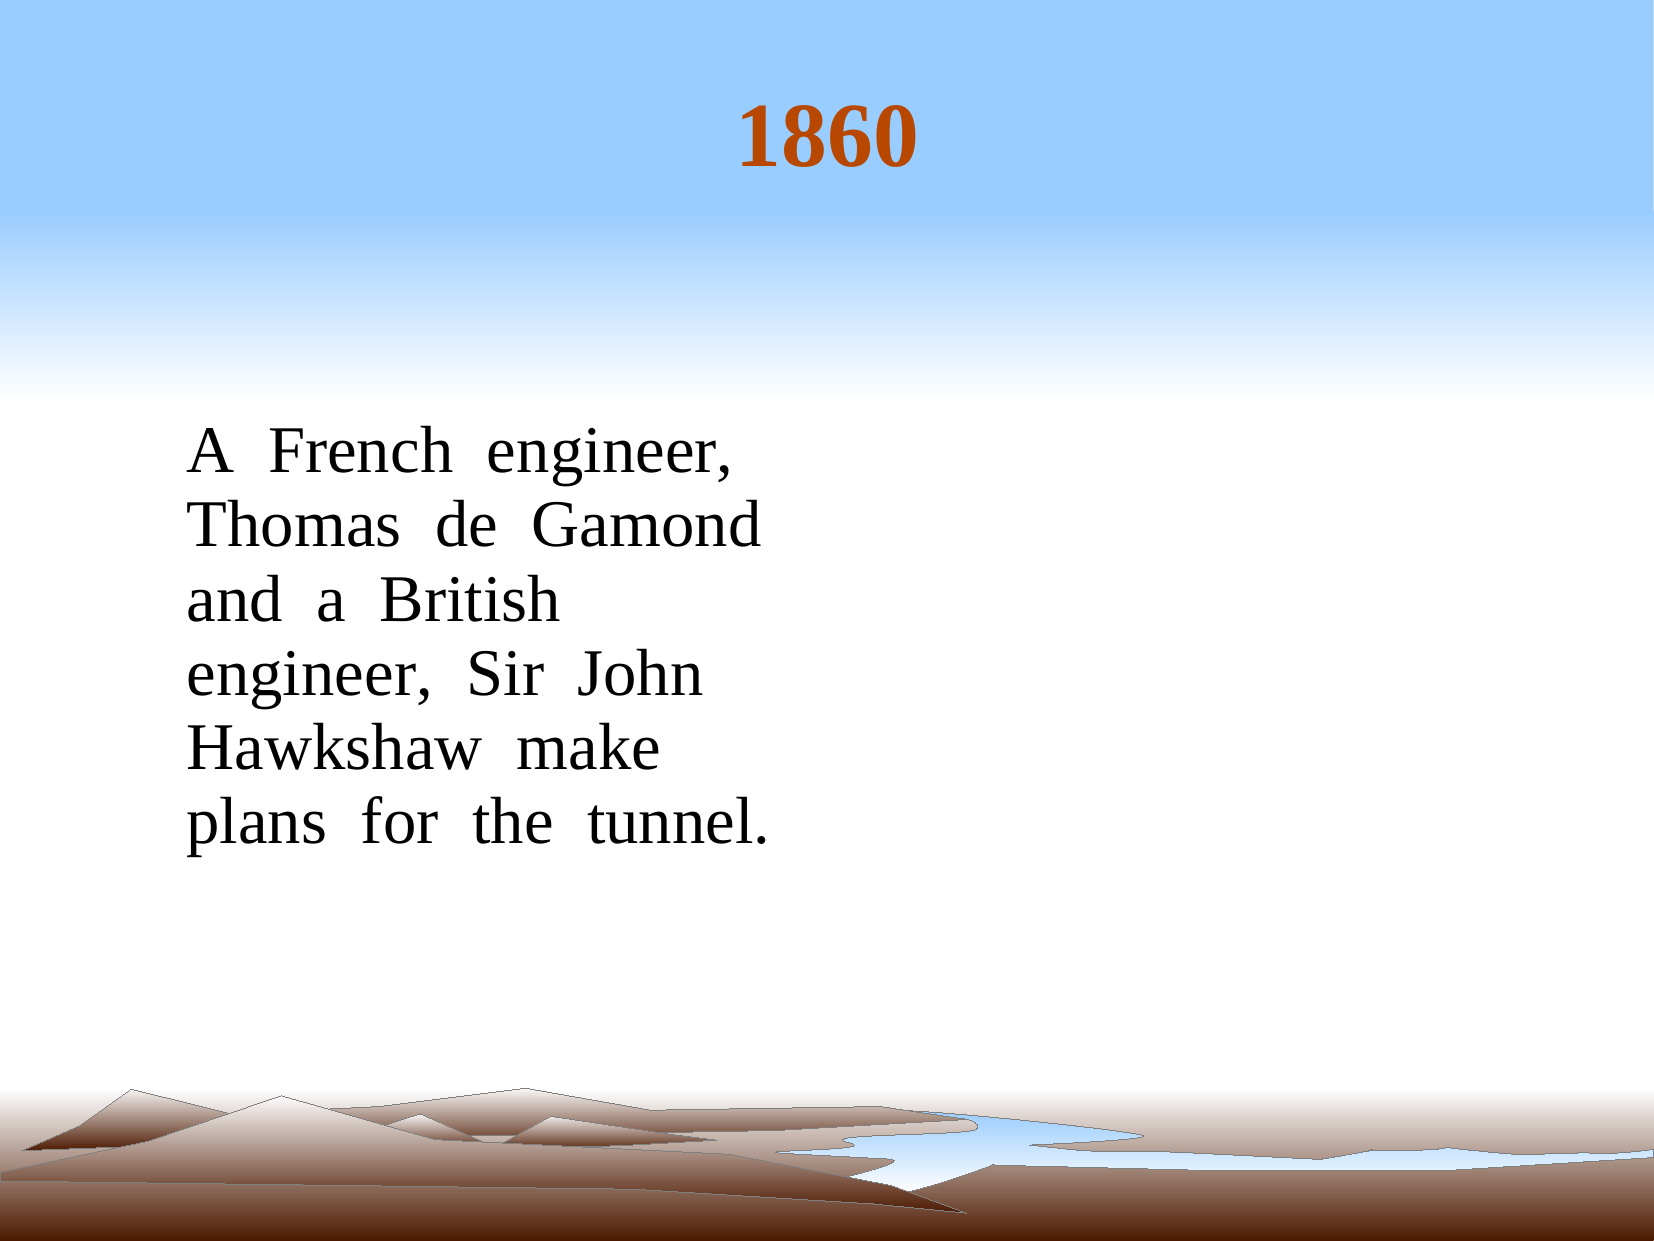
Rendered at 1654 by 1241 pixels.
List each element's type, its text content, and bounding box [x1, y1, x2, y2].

title 1860 [121, 41, 1534, 229]
list A French engineer, Thomas de Gamond and a British engineer, Sir John Hawkshaw make plans for the tunnel. [121, 413, 811, 1066]
picture [826, 261, 1565, 1152]
